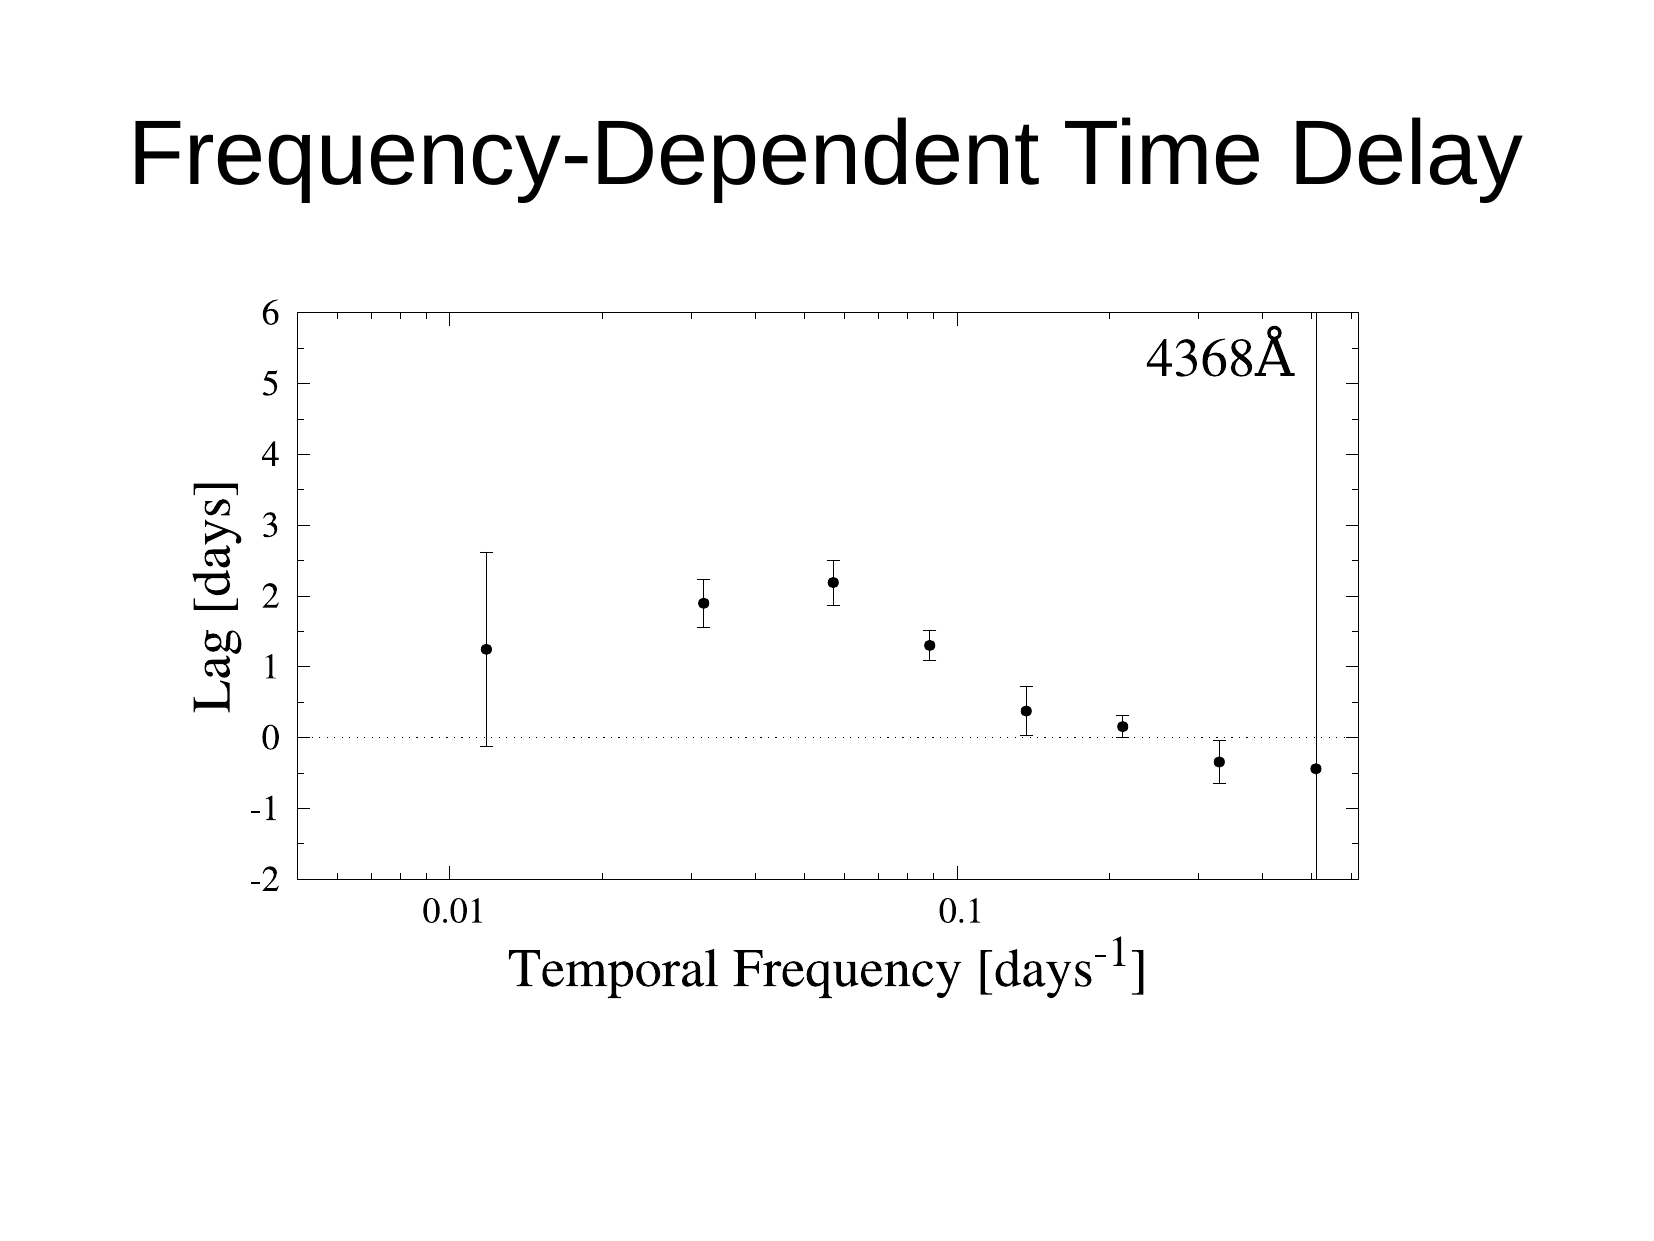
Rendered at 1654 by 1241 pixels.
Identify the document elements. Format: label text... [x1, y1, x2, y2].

picture [185, 275, 1411, 1241]
title Frequency-Dependent Time Delay [82, 49, 1571, 257]
